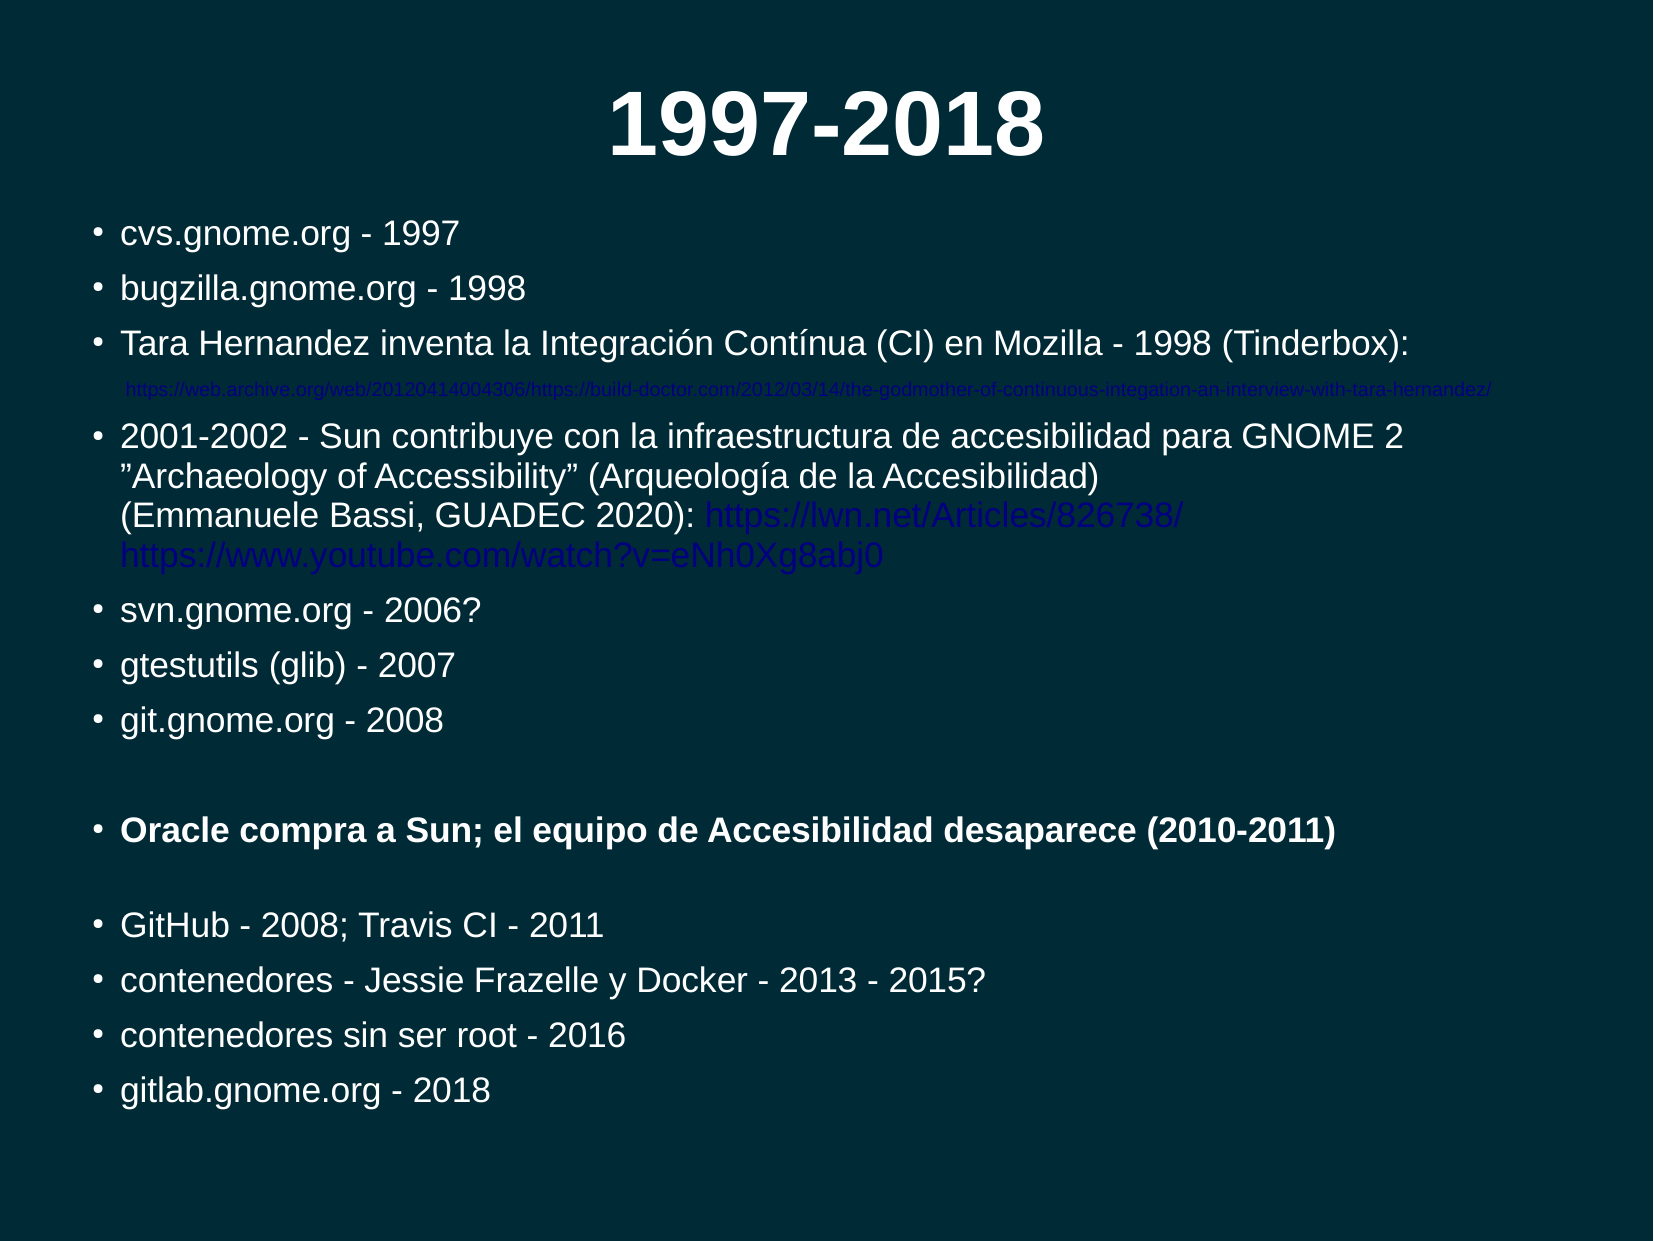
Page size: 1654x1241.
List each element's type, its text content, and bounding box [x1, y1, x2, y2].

list cvs.gnome.org - 1997 bugzilla.gnome.org - 1998 Tara Hernandez inventa la Integración Contínua (CI) en Mozilla - 1998 (Tinderbox): https://web.archive.org/web/20120414004306/https://build-doctor.com/2012/03/14/the-godmother-of-continuous-integation-an-interview-with-tara-hernandez/ 2001-2002 - Sun contribuye con la infraestructura de accesibilidad para GNOME 2 ”Archaeology of Accessibility” (Arqueología de la Accesibilidad) (Emmanuele Bassi, GUADEC 2020): https://lwn.net/Articles/826738/ https://www.youtube.com/watch?v=eNh0Xg8abj0 svn.gnome.org - 2006? gtestutils (glib) - 2007 git.gnome.org - 2008 Oracle compra a Sun; el equipo de Accesibilidad desaparece (2010-2011) GitHub - 2008; Travis CI - 2011 contenedores - Jessie Frazelle y Docker - 2013 - 2015? contenedores sin ser root - 2016 gitlab.gnome.org - 2018 [82, 213, 1571, 1124]
title 1997-2018 [82, 19, 1571, 213]
